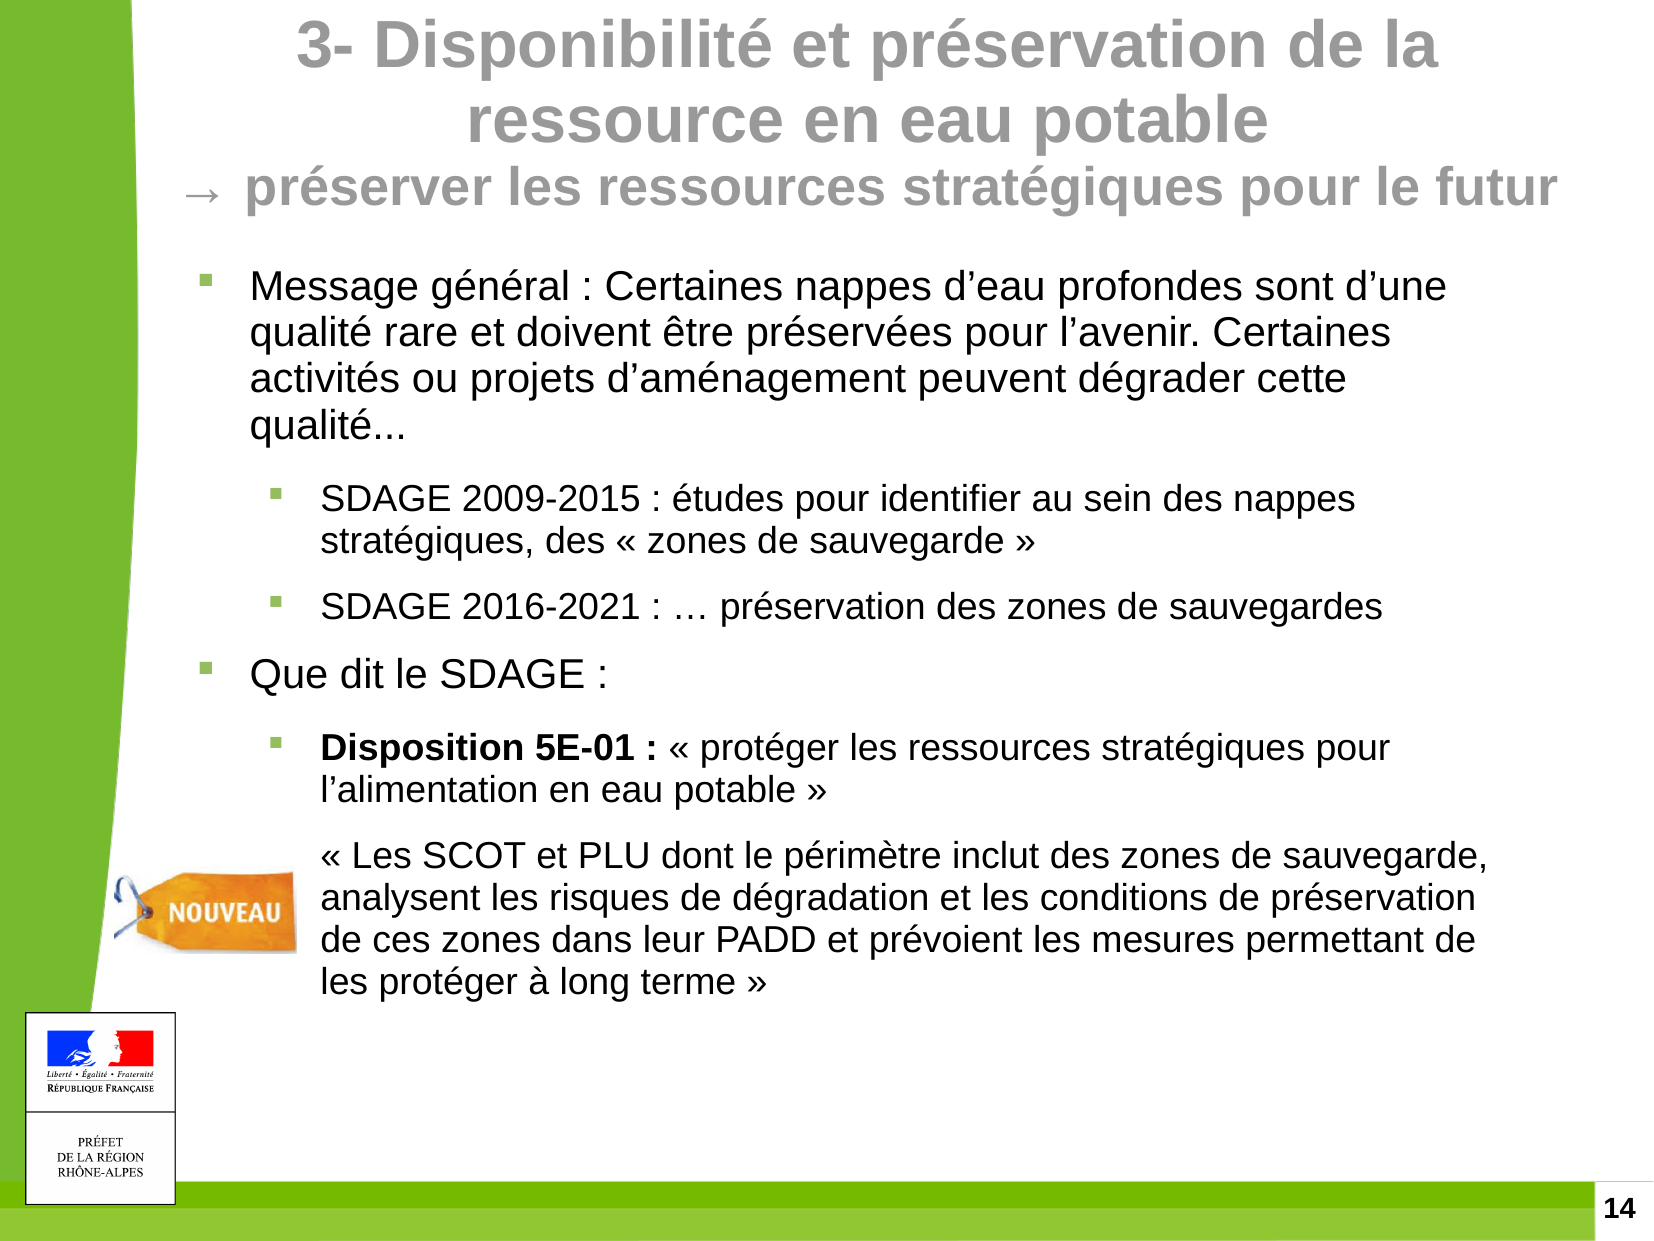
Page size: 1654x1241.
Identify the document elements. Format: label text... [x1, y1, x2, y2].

picture [0, 0, 1654, 1241]
title 3- Disponibilité et préservation de la ressource en eau potable → préserver les ressources stratégiques pour le futur [150, 7, 1586, 218]
list Message général : Certaines nappes d’eau profondes sont d’une qualité rare et doivent être préservées pour l’avenir. Certaines activités ou projets d’aménagement peuvent dégrader cette qualité... SDAGE 2009-2015 : études pour identifier au sein des nappes stratégiques, des « zones de sauvegarde » SDAGE 2016-2021 : … préservation des zones de sauvegardes Que dit le SDAGE : Disposition 5E-01 : « protéger les ressources stratégiques pour l’alimentation en eau potable » « Les SCOT et PLU dont le périmètre inclut des zones de sauvegarde, analysent les risques de dégradation et les conditions de préservation de ces zones dans leur PADD et prévoient les mesures permettant de les protéger à long terme » [178, 262, 1508, 1094]
